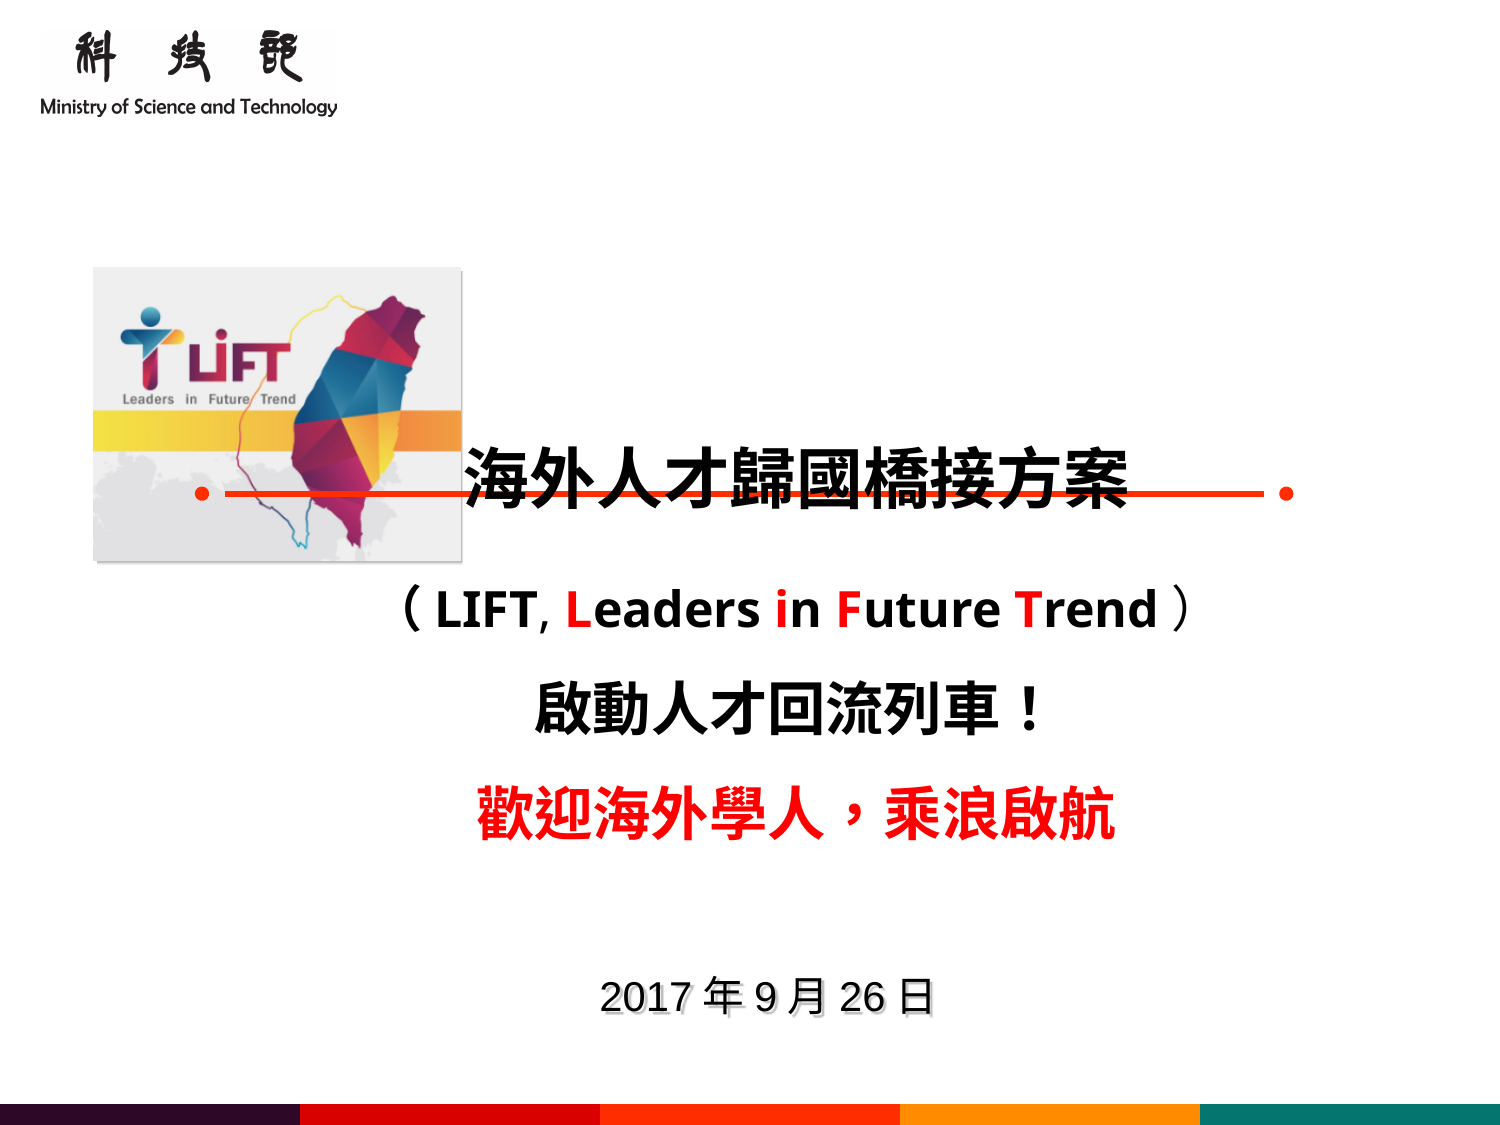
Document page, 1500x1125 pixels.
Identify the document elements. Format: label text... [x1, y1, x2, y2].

text_box 海外人才歸國橋接方案 （LIFT, Leaders in Future Trend） 啟動人才回流列車！ 歡迎海外學人，乘浪啟航 [93, 349, 1500, 860]
picture [93, 267, 461, 349]
text_box [0, 1104, 1500, 1125]
subtitle 2017年9月26日 [243, 962, 1294, 1045]
